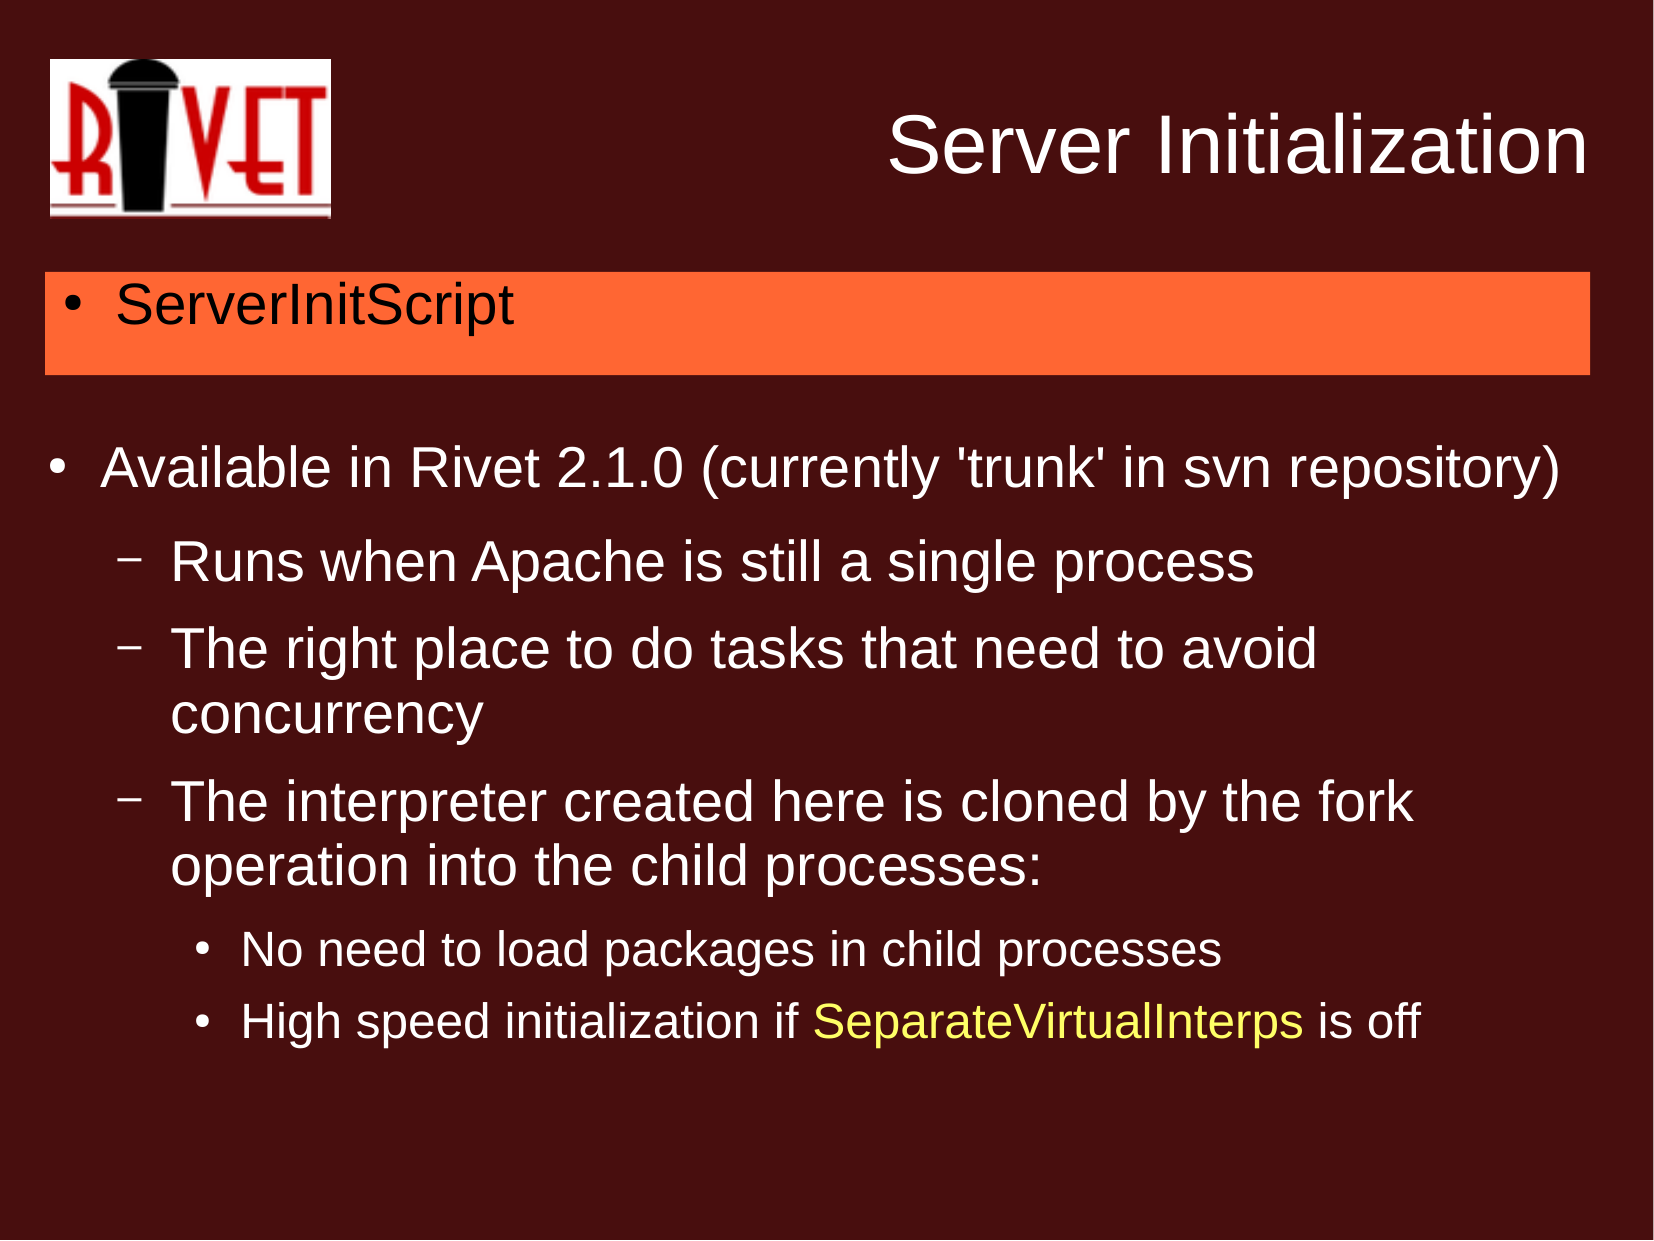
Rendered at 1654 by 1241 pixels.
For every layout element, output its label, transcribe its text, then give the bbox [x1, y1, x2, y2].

picture [50, 59, 331, 219]
title Server Initialization [360, 49, 1591, 241]
list ServerInitScript [45, 271, 1591, 376]
list Available in Rivet 2.1.0 (currently 'trunk' in svn repository) Runs when Apache is still a single process The right place to do tasks that need to avoid concurrency The interpreter created here is cloned by the fork operation into the child processes: No need to load packages in child processes High speed initialization if SeparateVirtualInterps is off [30, 435, 1576, 1111]
